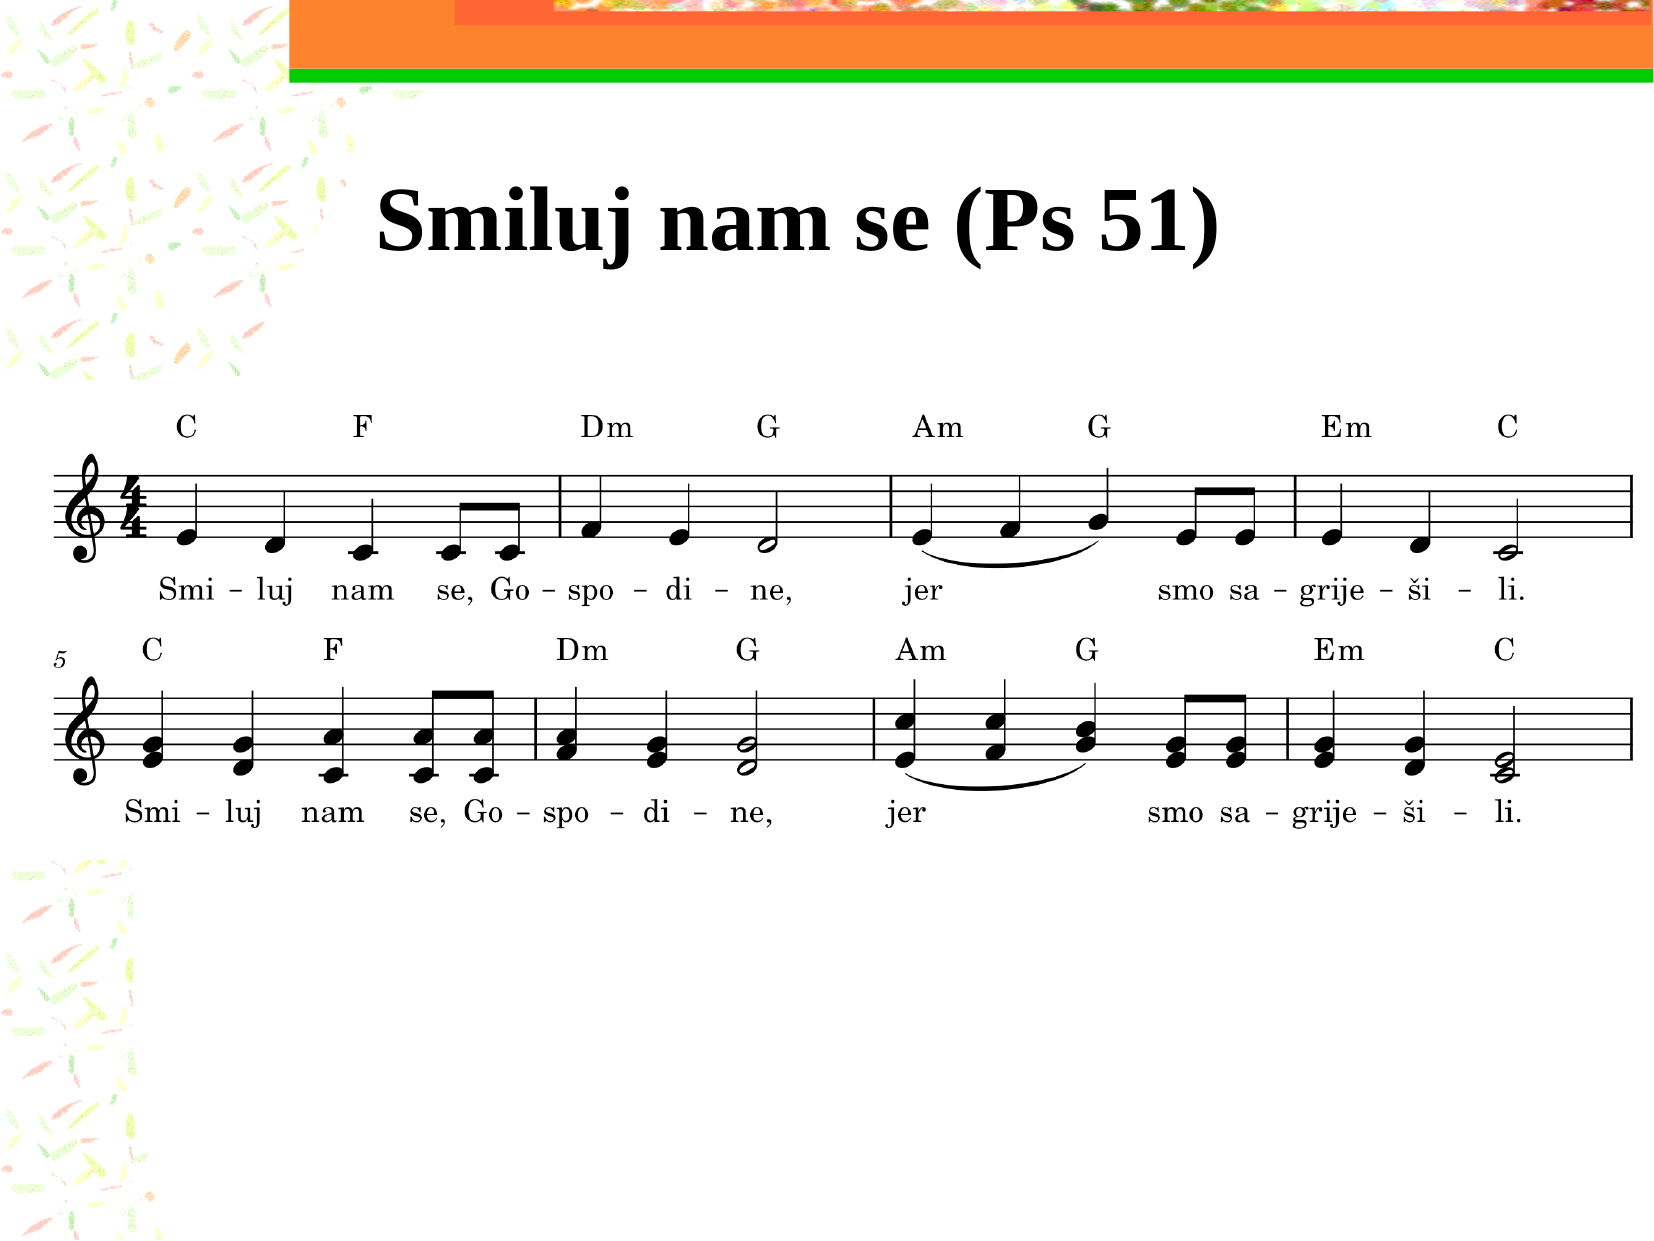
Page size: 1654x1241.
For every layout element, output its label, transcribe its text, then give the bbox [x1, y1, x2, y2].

picture [454, 0, 1654, 25]
title Smiluj nam se (Ps 51) [96, 110, 1502, 317]
picture [0, 0, 1654, 1241]
